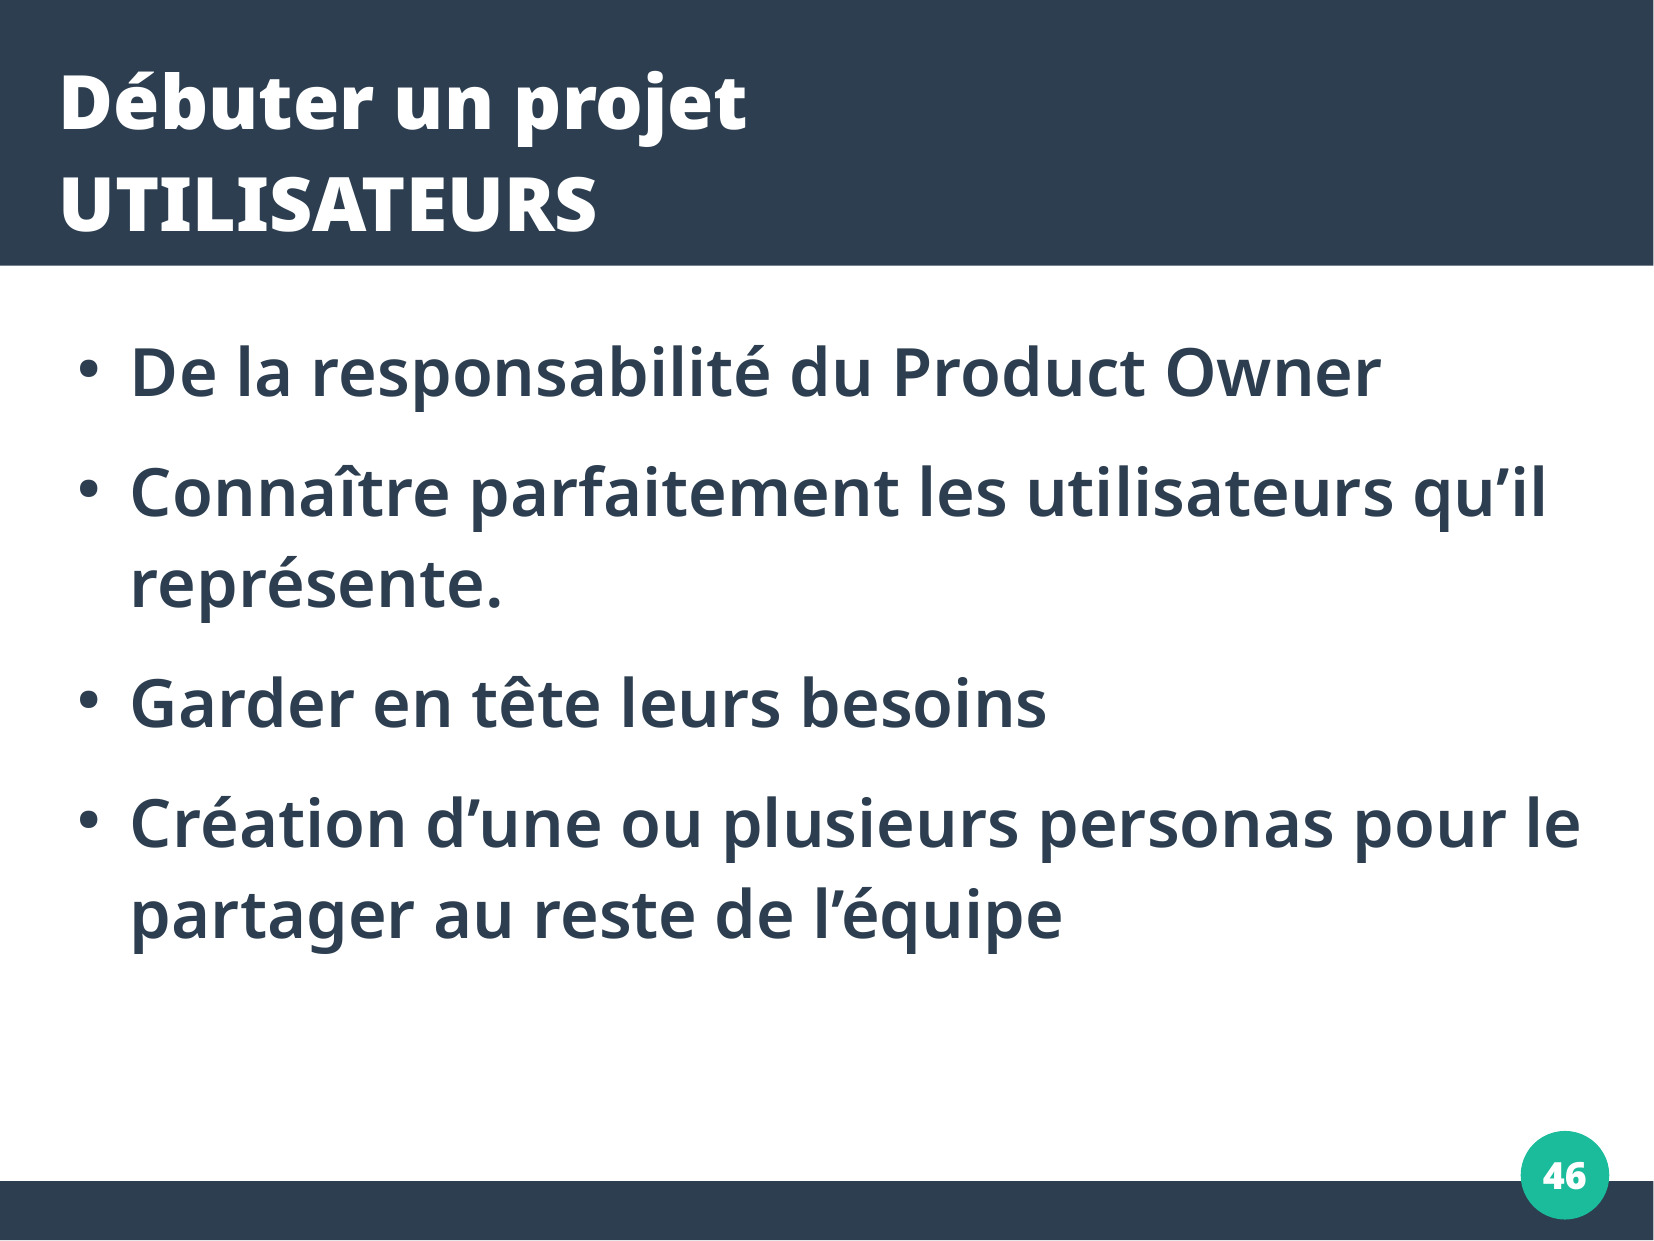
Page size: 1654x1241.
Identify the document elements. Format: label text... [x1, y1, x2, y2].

title Débuter un projet UTILISATEURS [59, 49, 1595, 207]
list De la responsabilité du Product Owner Connaître parfaitement les utilisateurs qu’il représente. Garder en tête leurs besoins Création d’une ou plusieurs personas pour le partager au reste de l’équipe [59, 324, 1595, 1152]
